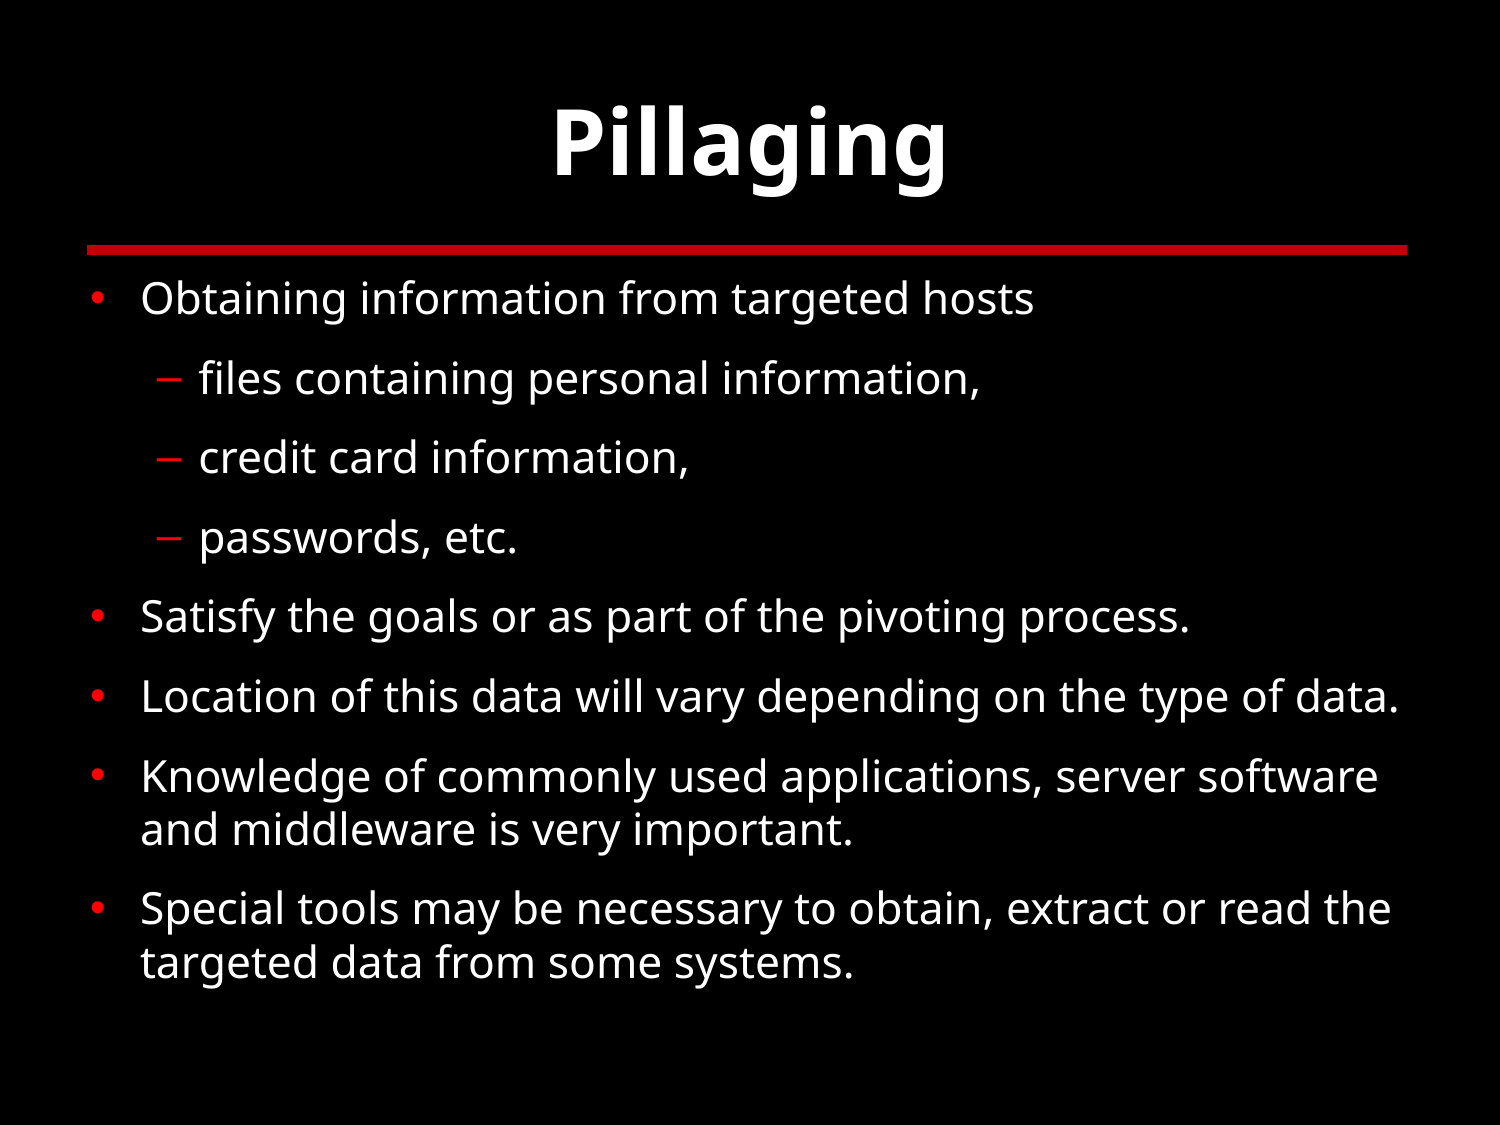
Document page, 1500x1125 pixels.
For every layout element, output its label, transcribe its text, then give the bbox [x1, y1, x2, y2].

list Obtaining information from targeted hosts files containing personal information, credit card information, passwords, etc. Satisfy the goals or as part of the pivoting process. Location of this data will vary depending on the type of data. Knowledge of commonly used applications, server software and middleware is very important. Special tools may be necessary to obtain, extract or read the targeted data from some systems. [75, 262, 1425, 1005]
title Pillaging [75, 45, 1425, 233]
